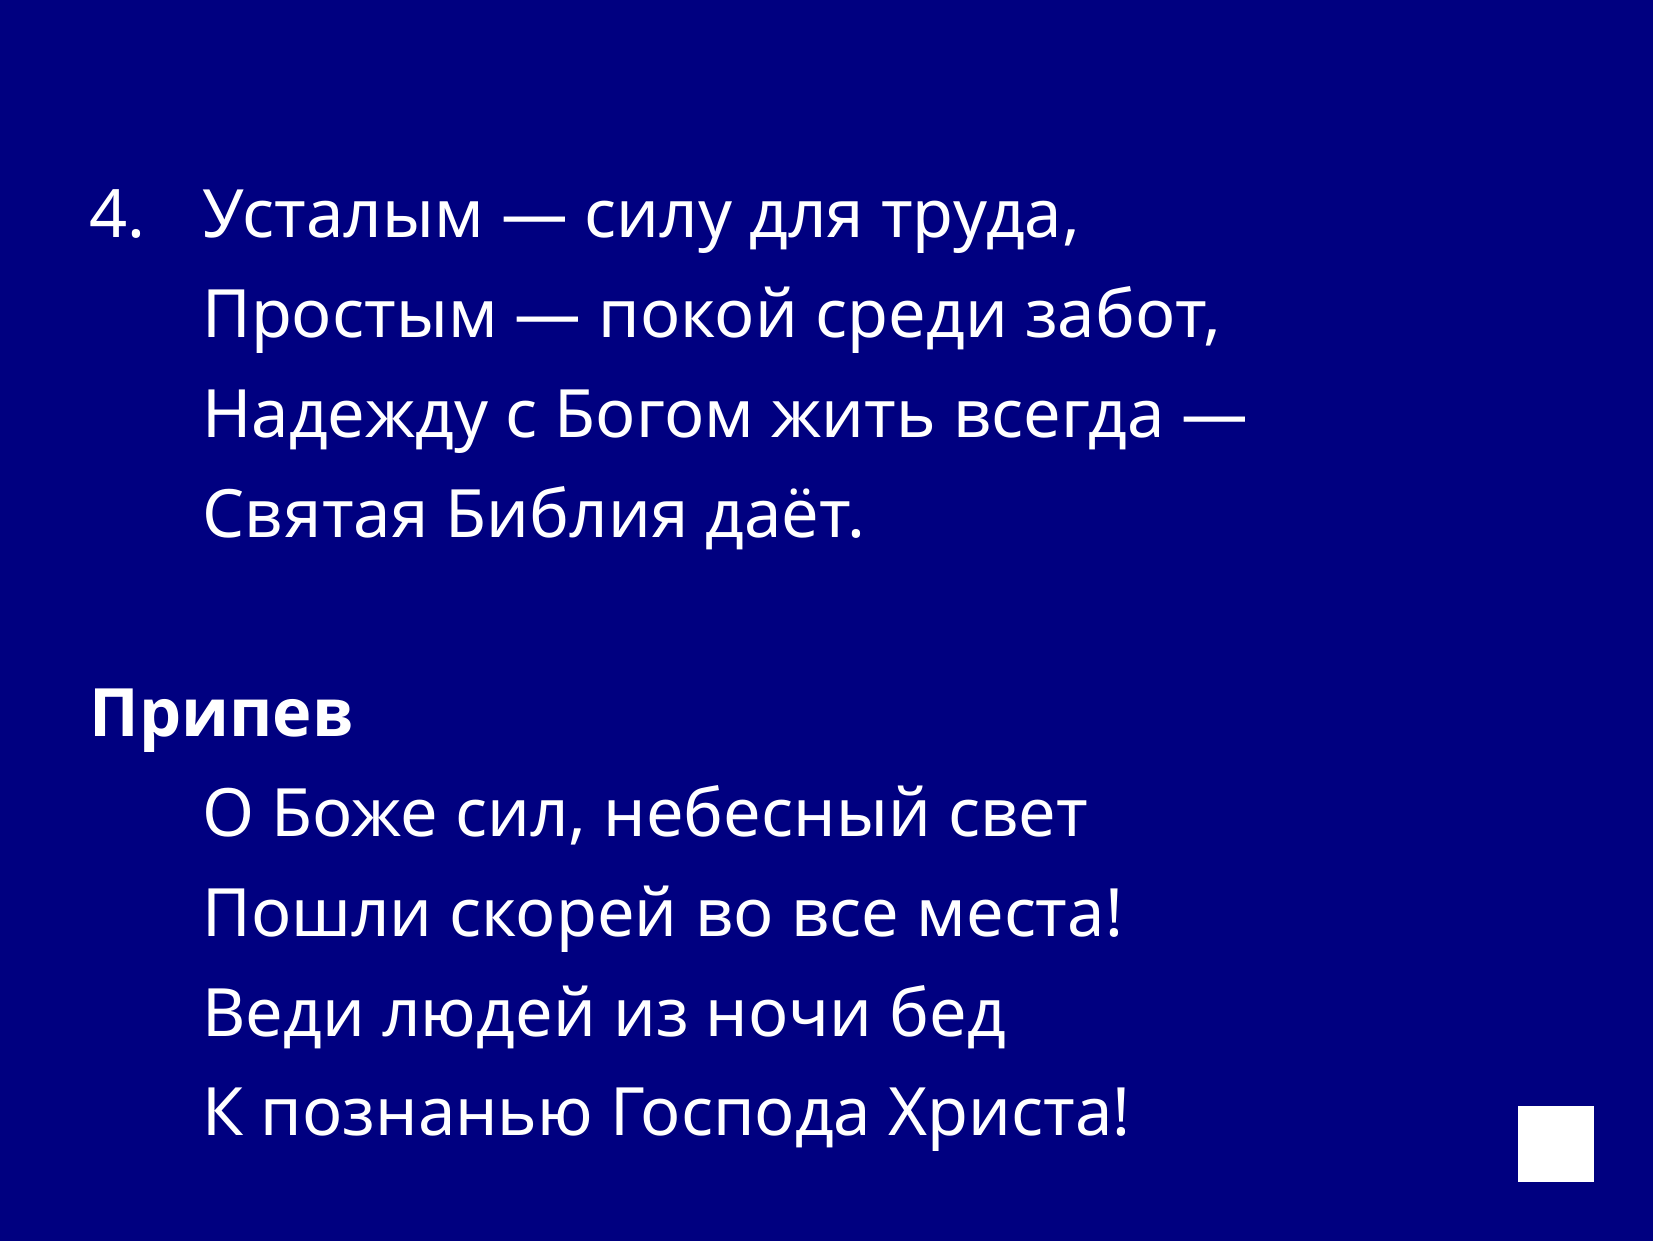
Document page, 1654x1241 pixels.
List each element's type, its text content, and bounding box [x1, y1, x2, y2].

text_box [1518, 1106, 1594, 1182]
text_box 4. Усталым — силу для труда, Простым — покой среди забот, Надежду с Богом жить всегда — Святая Библия даёт. Припев О Боже сил, небесный свет Пошли скорей во все места! Веди людей из ночи бед К познанью Господа Христа! [75, 150, 1576, 1163]
